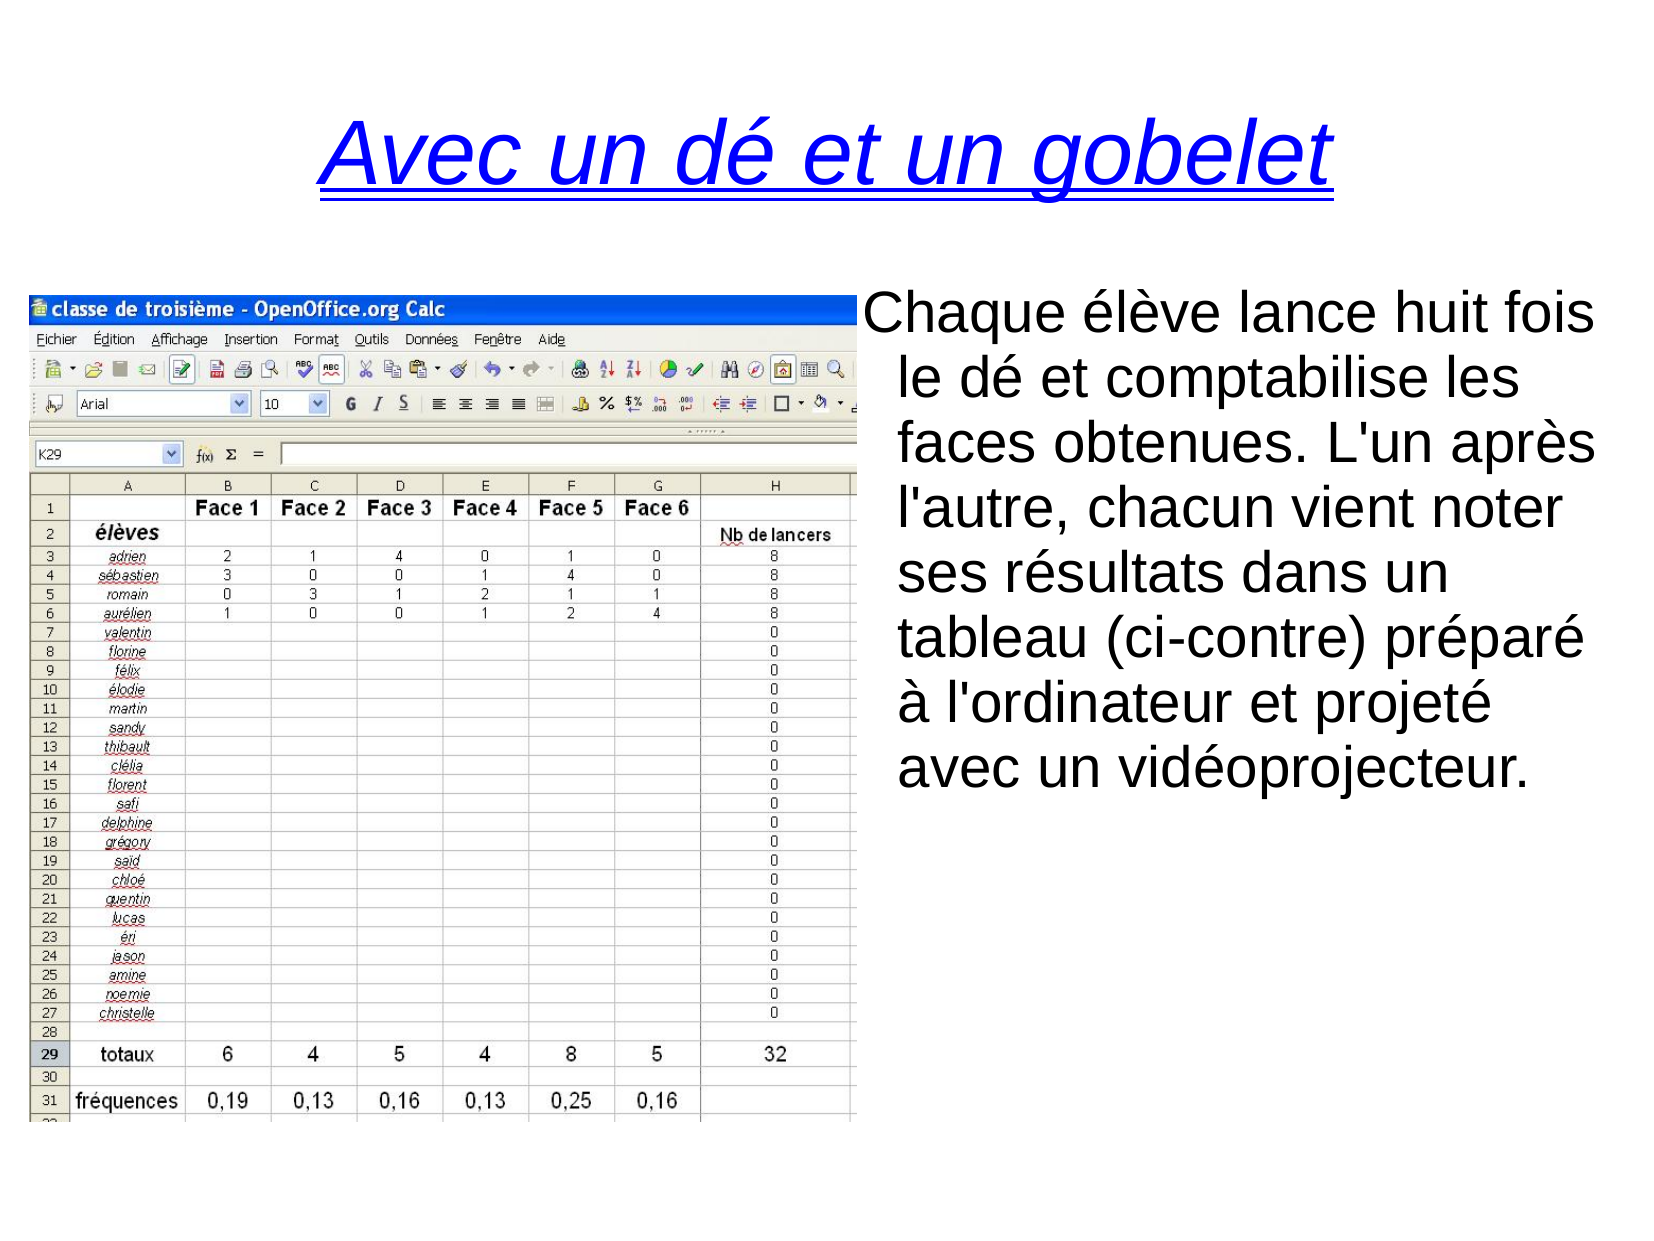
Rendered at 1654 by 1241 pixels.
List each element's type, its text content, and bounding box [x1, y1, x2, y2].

picture [29, 290, 857, 1123]
list Chaque élève lance huit fois le dé et comptabilise les faces obtenues. L'un après l'autre, chacun vient noter ses résultats dans un tableau (ci-contre) préparé à l'ordinateur et projeté avec un vidéoprojecteur. [826, 279, 1606, 1084]
title Avec un dé et un gobelet [82, 49, 1571, 257]
